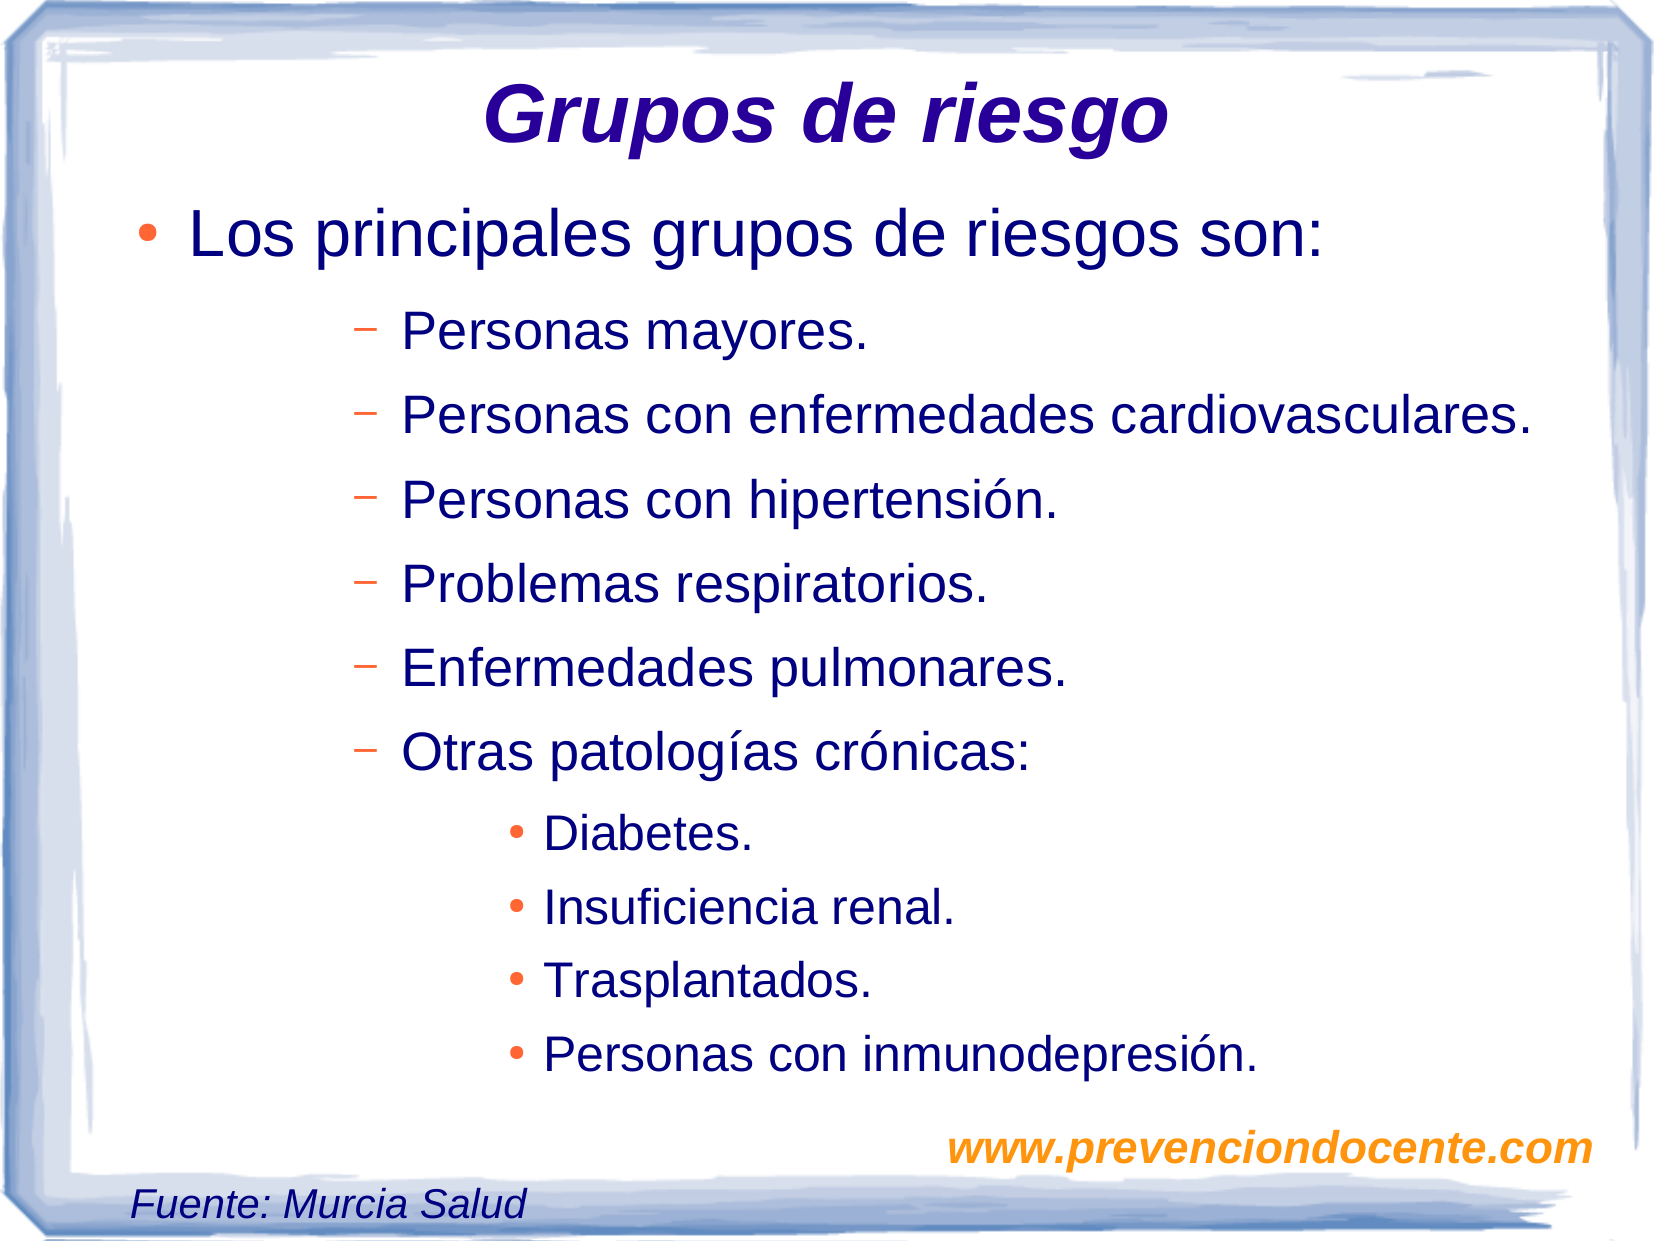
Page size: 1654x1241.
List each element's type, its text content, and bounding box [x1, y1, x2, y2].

title Grupos de riesgo [82, 49, 1571, 178]
text_box www.prevenciondocente.com [877, 1122, 1595, 1174]
text_box Fuente: Murcia Salud [59, 1181, 532, 1228]
list Los principales grupos de riesgos son: Personas mayores. Personas con enfermedades cardiovasculares. Personas con hipertensión. Problemas respiratorios. Enfermedades pulmonares. Otras patologías crónicas: Diabetes. Insuficiencia renal. Trasplantados. Personas con inmunodepresión. [118, 196, 1571, 1156]
picture [0, 0, 1654, 1241]
